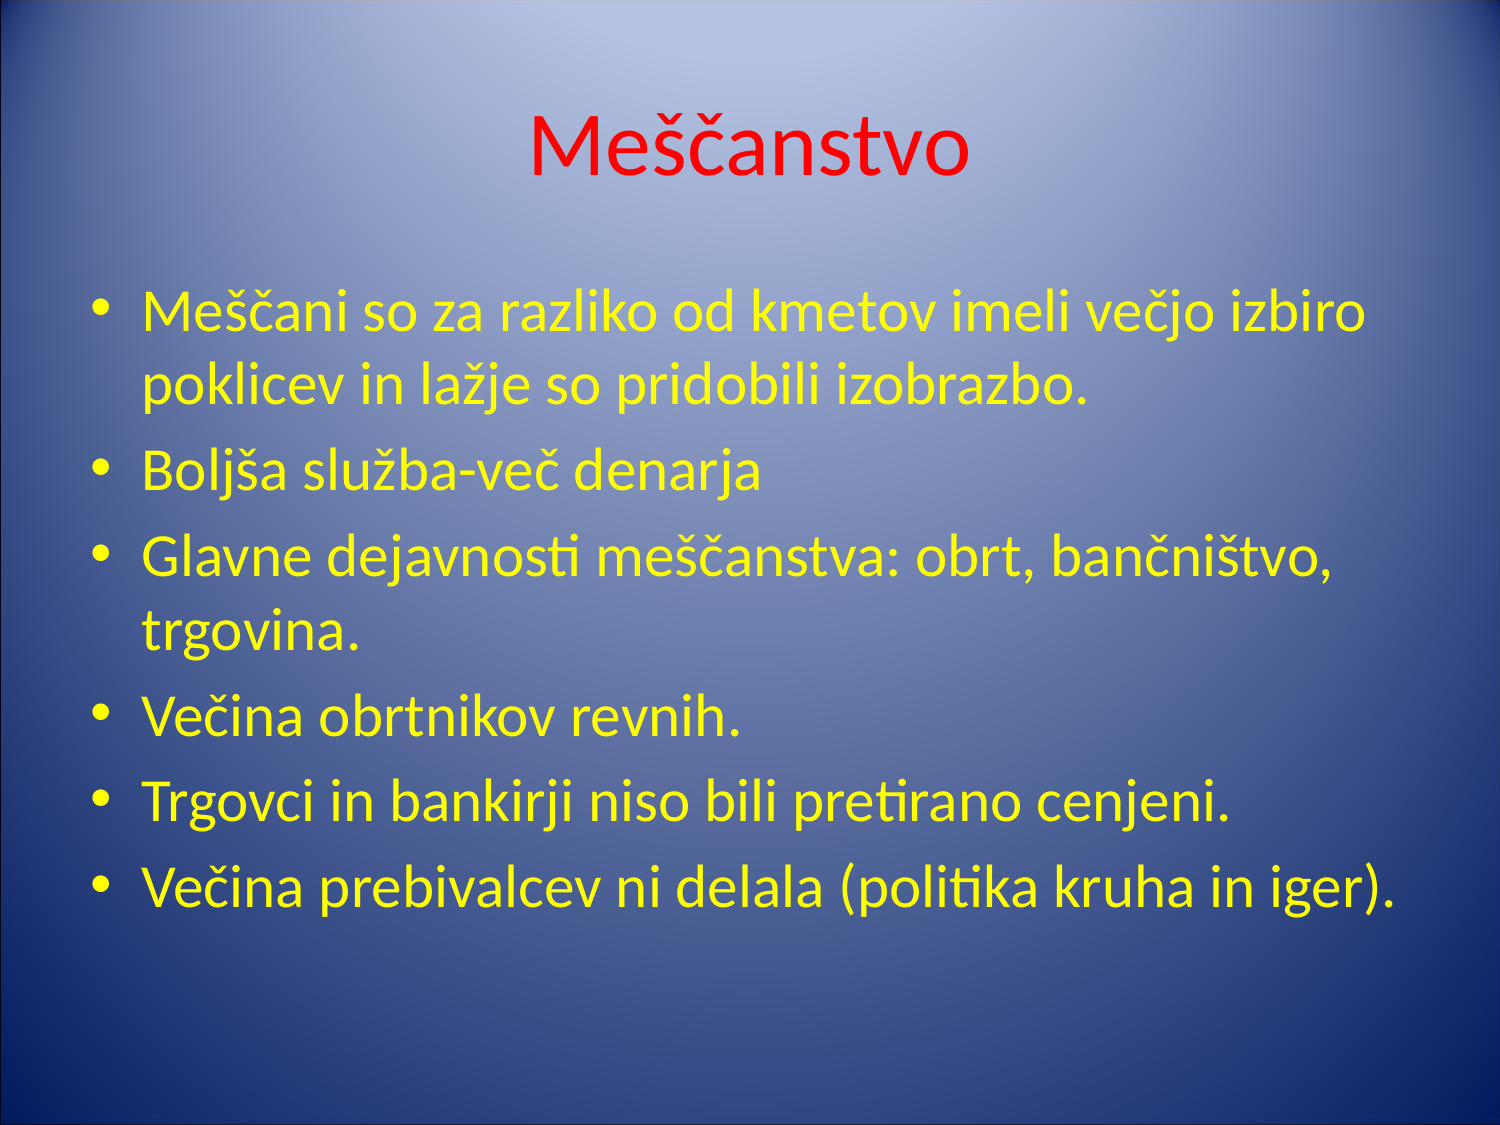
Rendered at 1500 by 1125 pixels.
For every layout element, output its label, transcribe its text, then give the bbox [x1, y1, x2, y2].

list Meščani so za razliko od kmetov imeli večjo izbiro poklicev in lažje so pridobili izobrazbo. Boljša služba-več denarja Glavne dejavnosti meščanstva: obrt, bančništvo, trgovina. Večina obrtnikov revnih. Trgovci in bankirji niso bili pretirano cenjeni. Večina prebivalcev ni delala (politika kruha in iger). [75, 262, 1425, 1005]
picture [0, 0, 1500, 1125]
title Meščanstvo [75, 45, 1425, 233]
